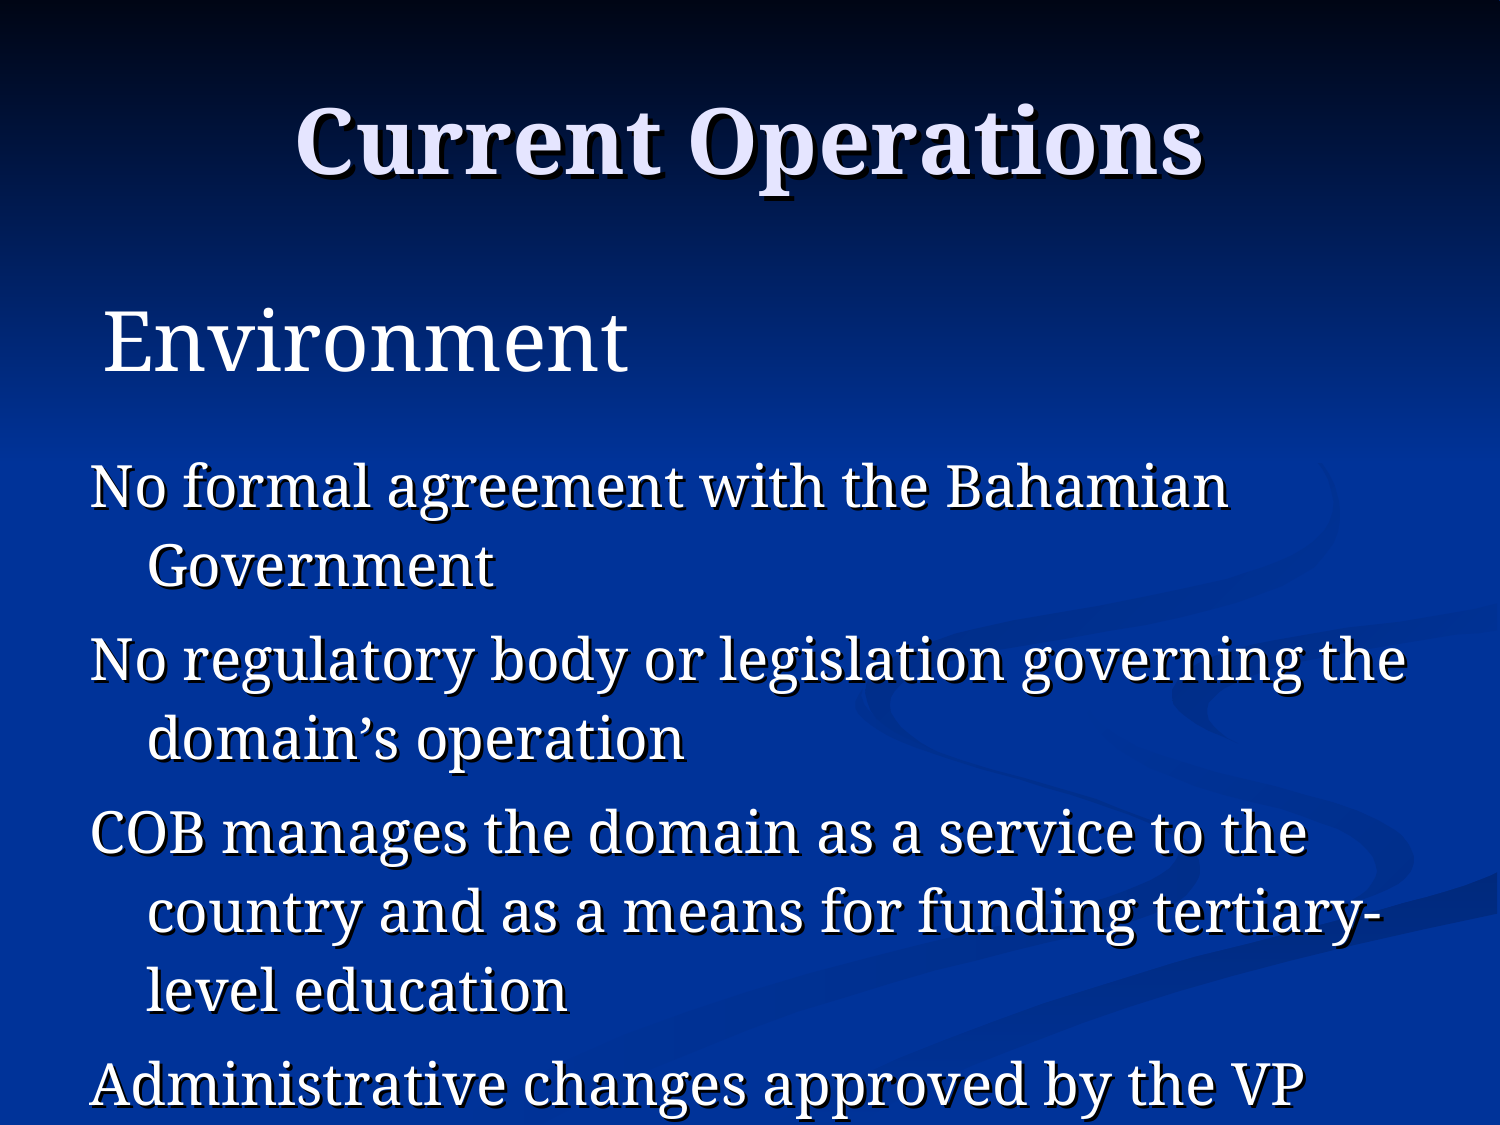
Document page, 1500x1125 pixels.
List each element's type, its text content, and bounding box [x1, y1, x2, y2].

title Current Operations [75, 45, 1426, 233]
list No formal agreement with the Bahamian Government No regulatory body or legislation governing the domain’s operation COB manages the domain as a service to the country and as a means for funding tertiary-level education Administrative changes approved by the VP Finance and Administration and the College Council [75, 437, 1426, 1125]
text_box Environment [87, 274, 1375, 404]
